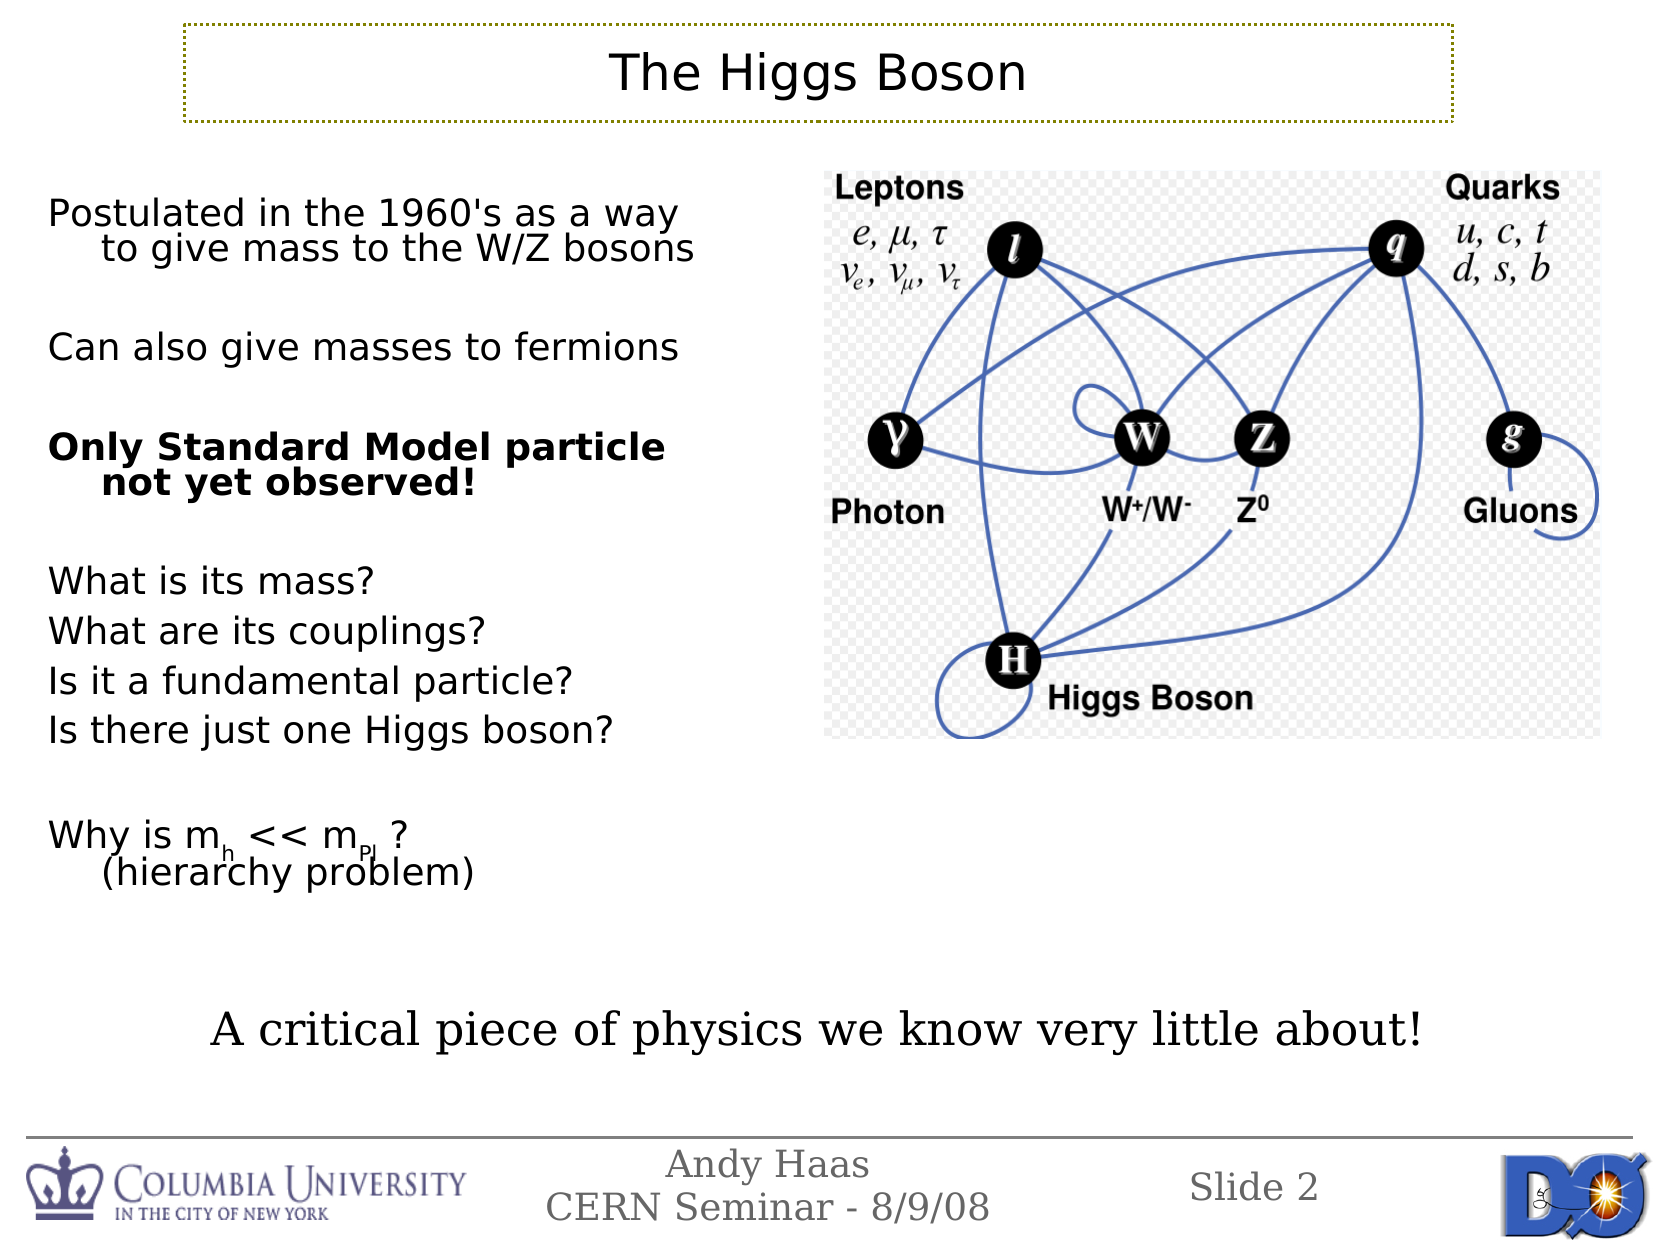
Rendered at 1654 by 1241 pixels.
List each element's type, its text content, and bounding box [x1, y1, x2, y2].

list Postulated in the 1960's as a way to give mass to the W/Z bosons Can also give masses to fermions Only Standard Model particle not yet observed! What is its mass? What are its couplings? Is it a fundamental particle? Is there just one Higgs boson? Why is mh << mPl ? (hierarchy problem) [30, 140, 723, 1125]
picture [1497, 1149, 1654, 1241]
text_box A critical piece of physics we know very little about! [210, 1002, 1426, 1057]
title The Higgs Boson [184, 24, 1453, 122]
picture [824, 170, 1602, 739]
